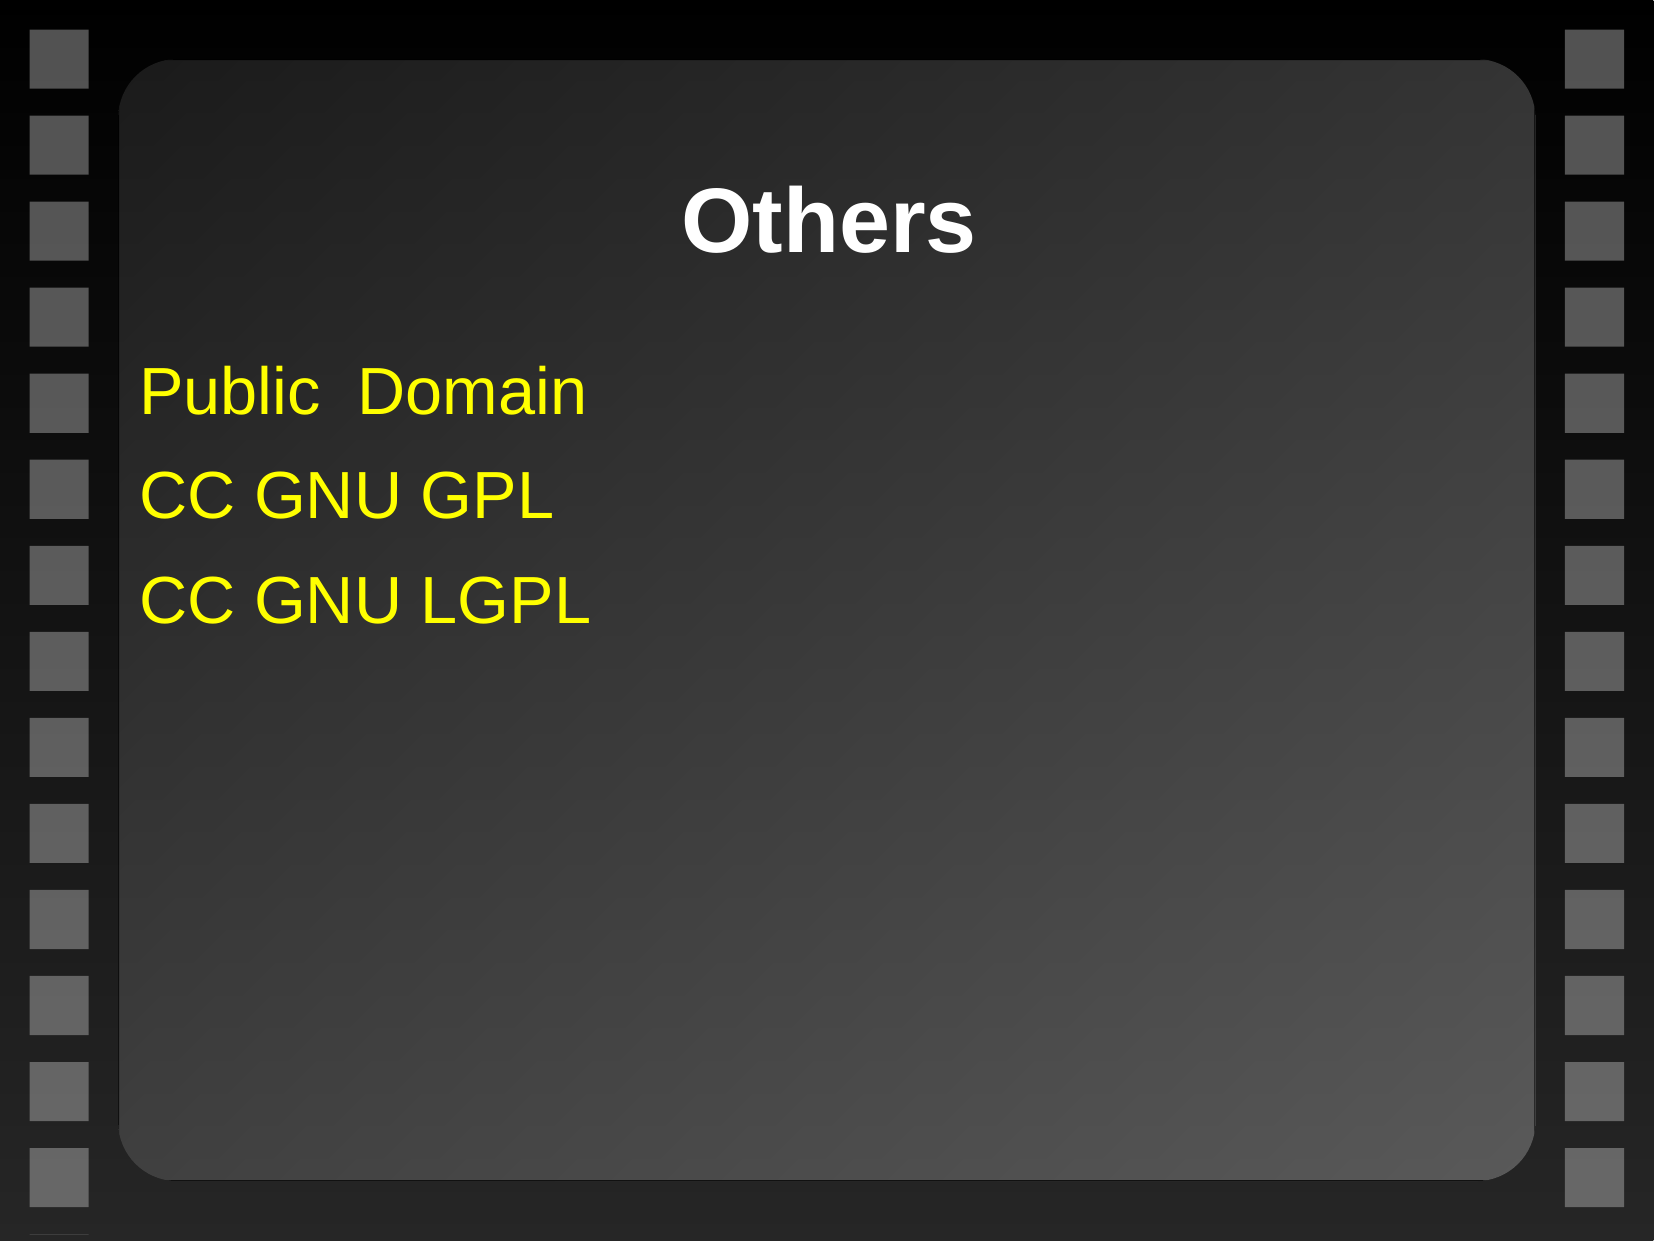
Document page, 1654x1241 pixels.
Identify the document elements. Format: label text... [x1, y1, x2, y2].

title Others [123, 117, 1536, 325]
list Public Domain CC GNU GPL CC GNU LGPL [121, 354, 1534, 1127]
